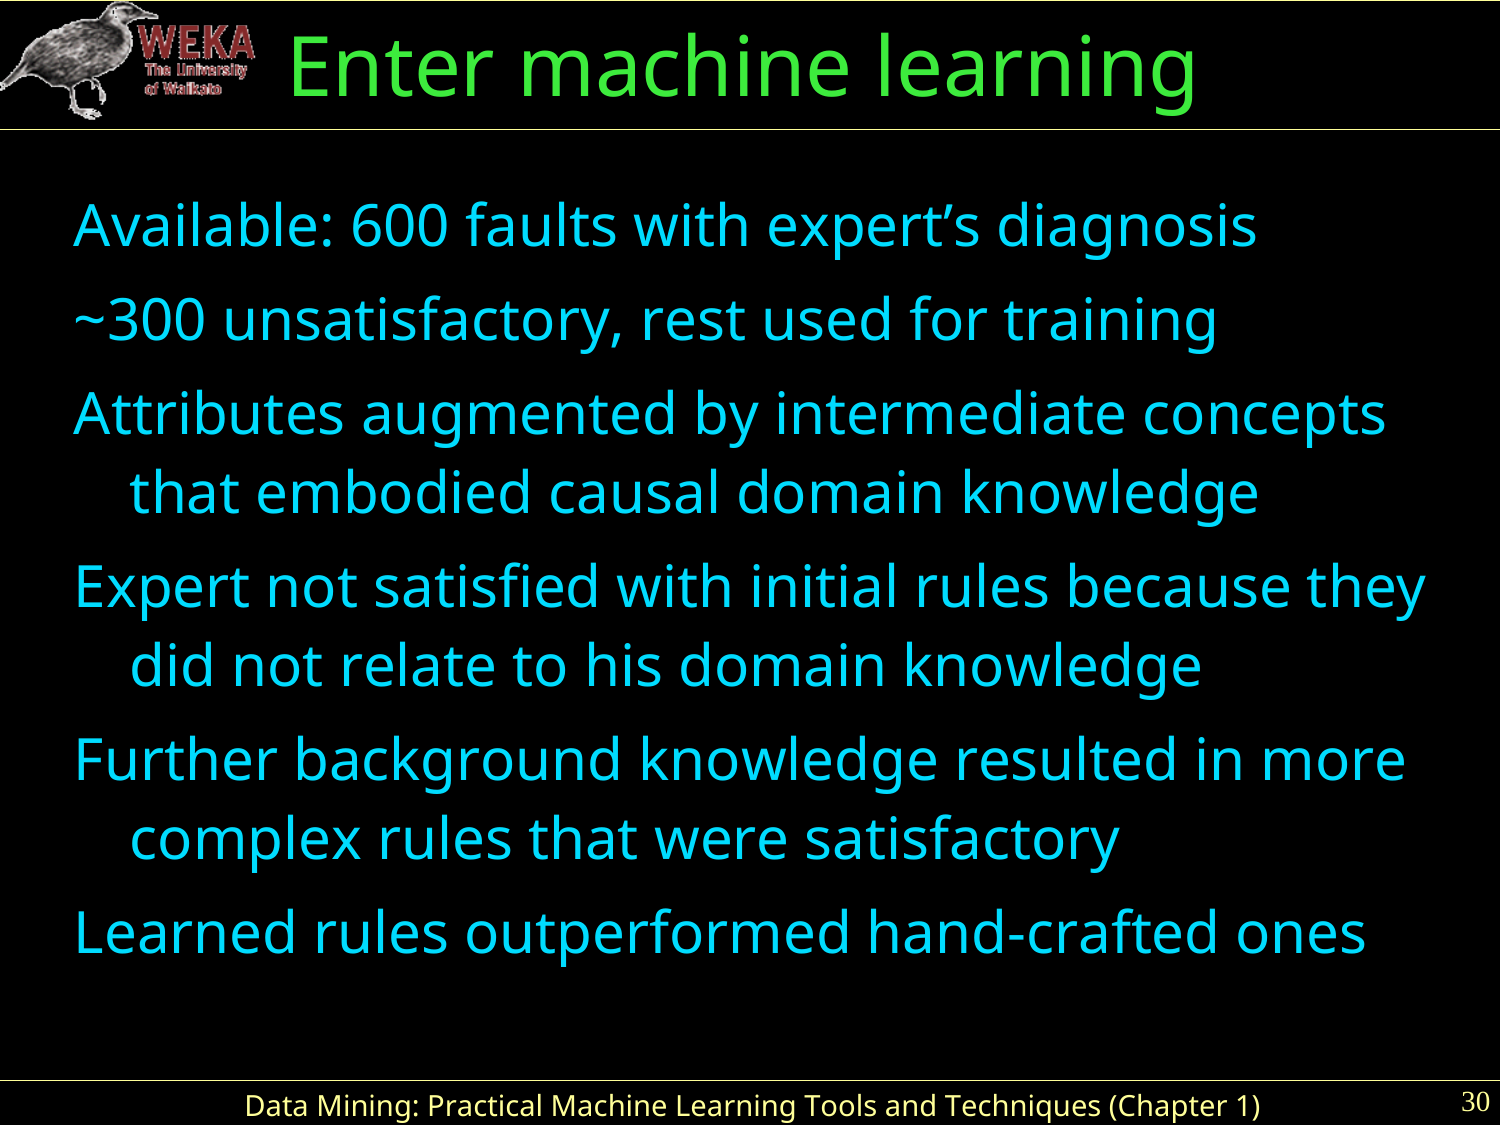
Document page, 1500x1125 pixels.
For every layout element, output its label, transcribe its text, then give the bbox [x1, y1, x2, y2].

list Available: 600 faults with expert’s diagnosis ~300 unsatisfactory, rest used for training Attributes augmented by intermediate concepts that embodied causal domain knowledge Expert not satisfied with initial rules because they did not relate to his domain knowledge Further background knowledge resulted in more complex rules that were satisfactory Learned rules outperformed hand-crafted ones [59, 177, 1477, 1108]
picture [0, 1, 266, 129]
title Enter machine learning [295, 0, 1486, 166]
